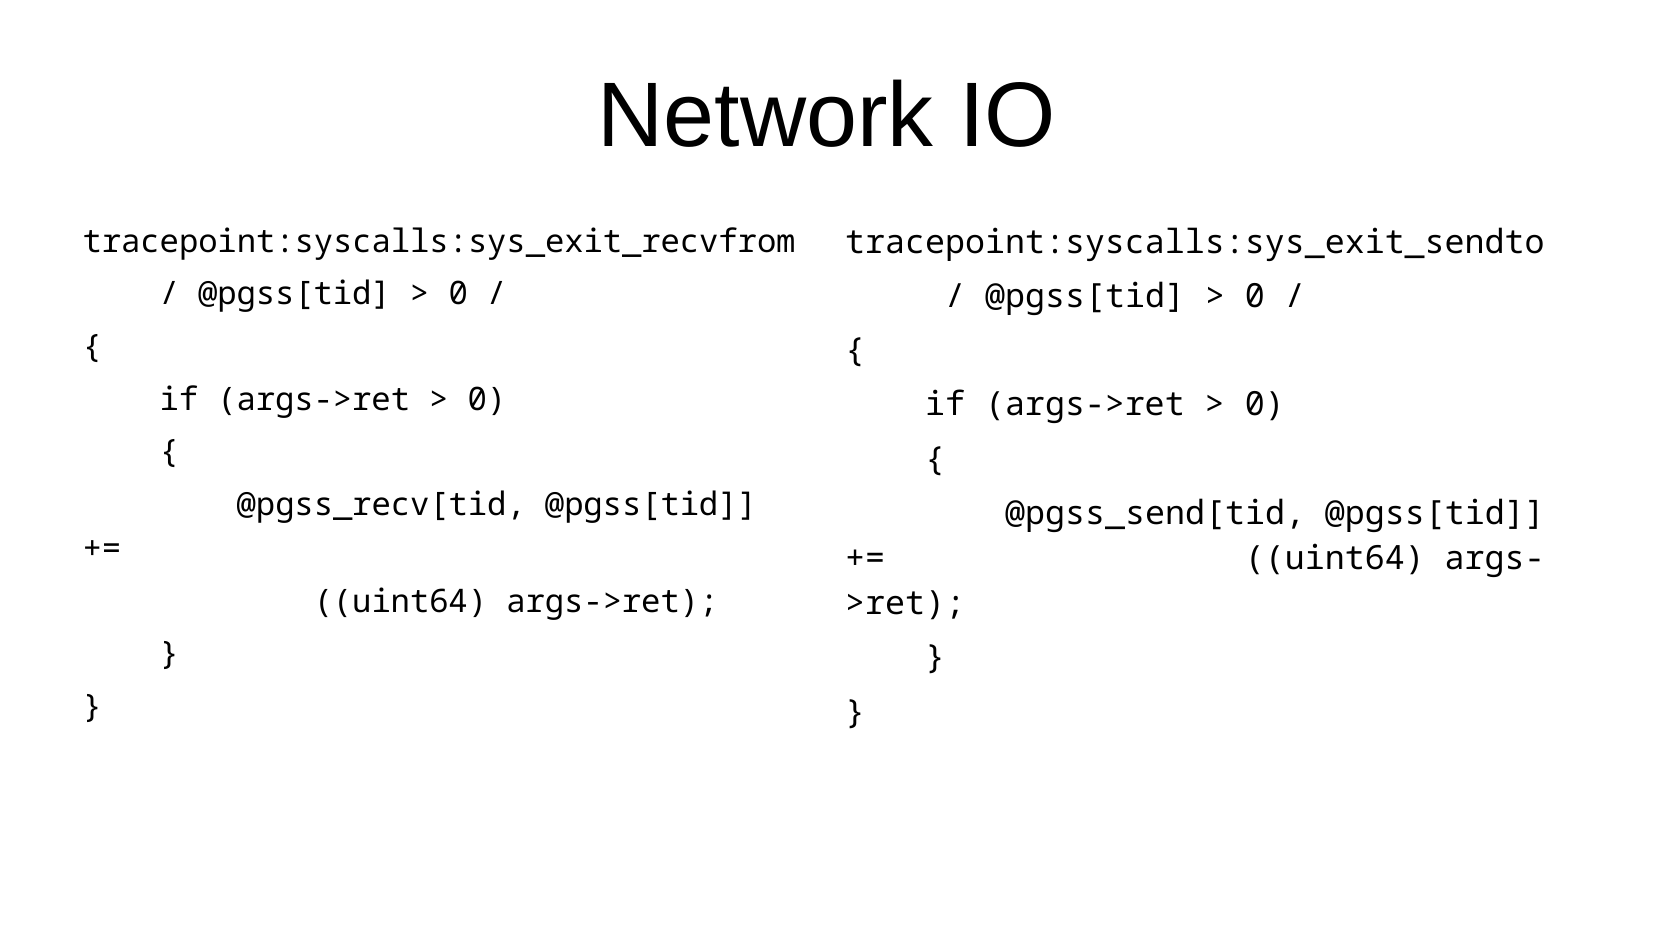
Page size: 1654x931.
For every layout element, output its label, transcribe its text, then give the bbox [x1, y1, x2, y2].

list tracepoint:syscalls:sys_exit_sendto / @pgss[tid] > 0 / { if (args->ret > 0) { @pgss_send[tid, @pgss[tid]] += ((uint64) args->ret); } } [845, 217, 1572, 758]
title Network IO [82, 37, 1571, 193]
list tracepoint:syscalls:sys_exit_recvfrom / @pgss[tid] > 0 / { if (args->ret > 0) { @pgss_recv[tid, @pgss[tid]] += ((uint64) args->ret); } } [82, 217, 809, 758]
